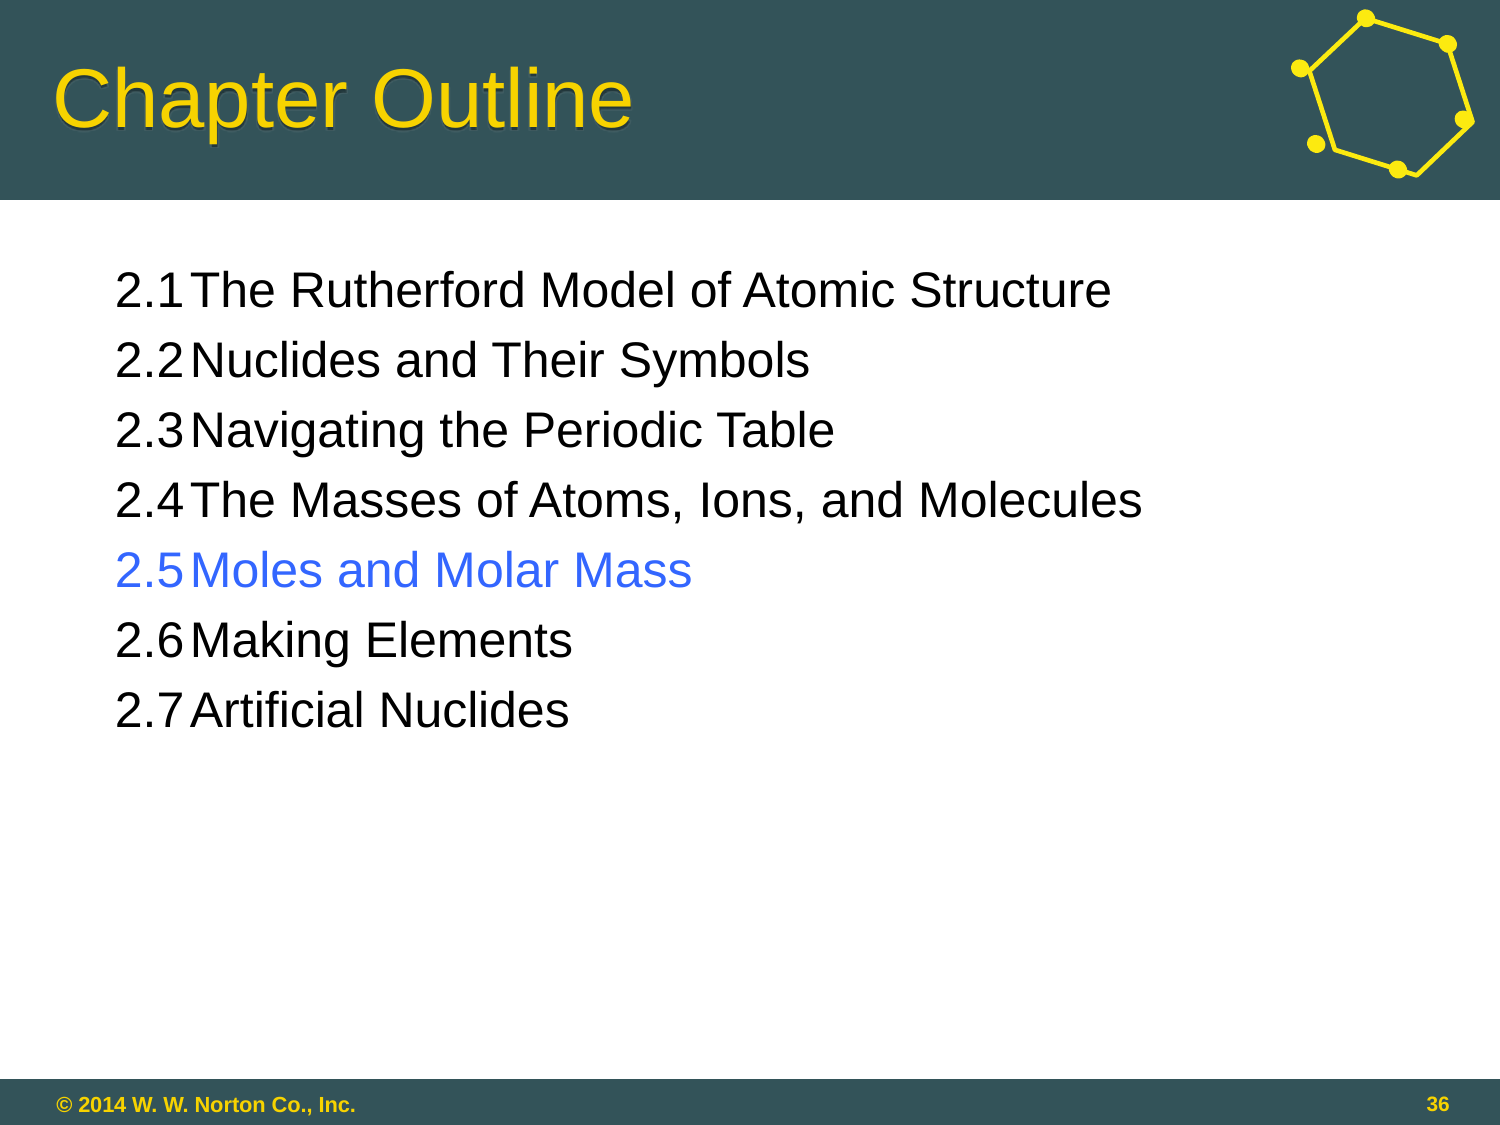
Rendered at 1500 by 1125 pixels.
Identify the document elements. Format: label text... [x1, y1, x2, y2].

list 2.1 The Rutherford Model of Atomic Structure 2.2 Nuclides and Their Symbols 2.3 Navigating the Periodic Table 2.4 The Masses of Atoms, Ions, and Molecules 2.5 Moles and Molar Mass 2.6 Making Elements 2.7 Artificial Nuclides [99, 249, 1375, 963]
title Chapter Outline [37, 0, 1313, 189]
slide_number <number> [1411, 1086, 1468, 1119]
